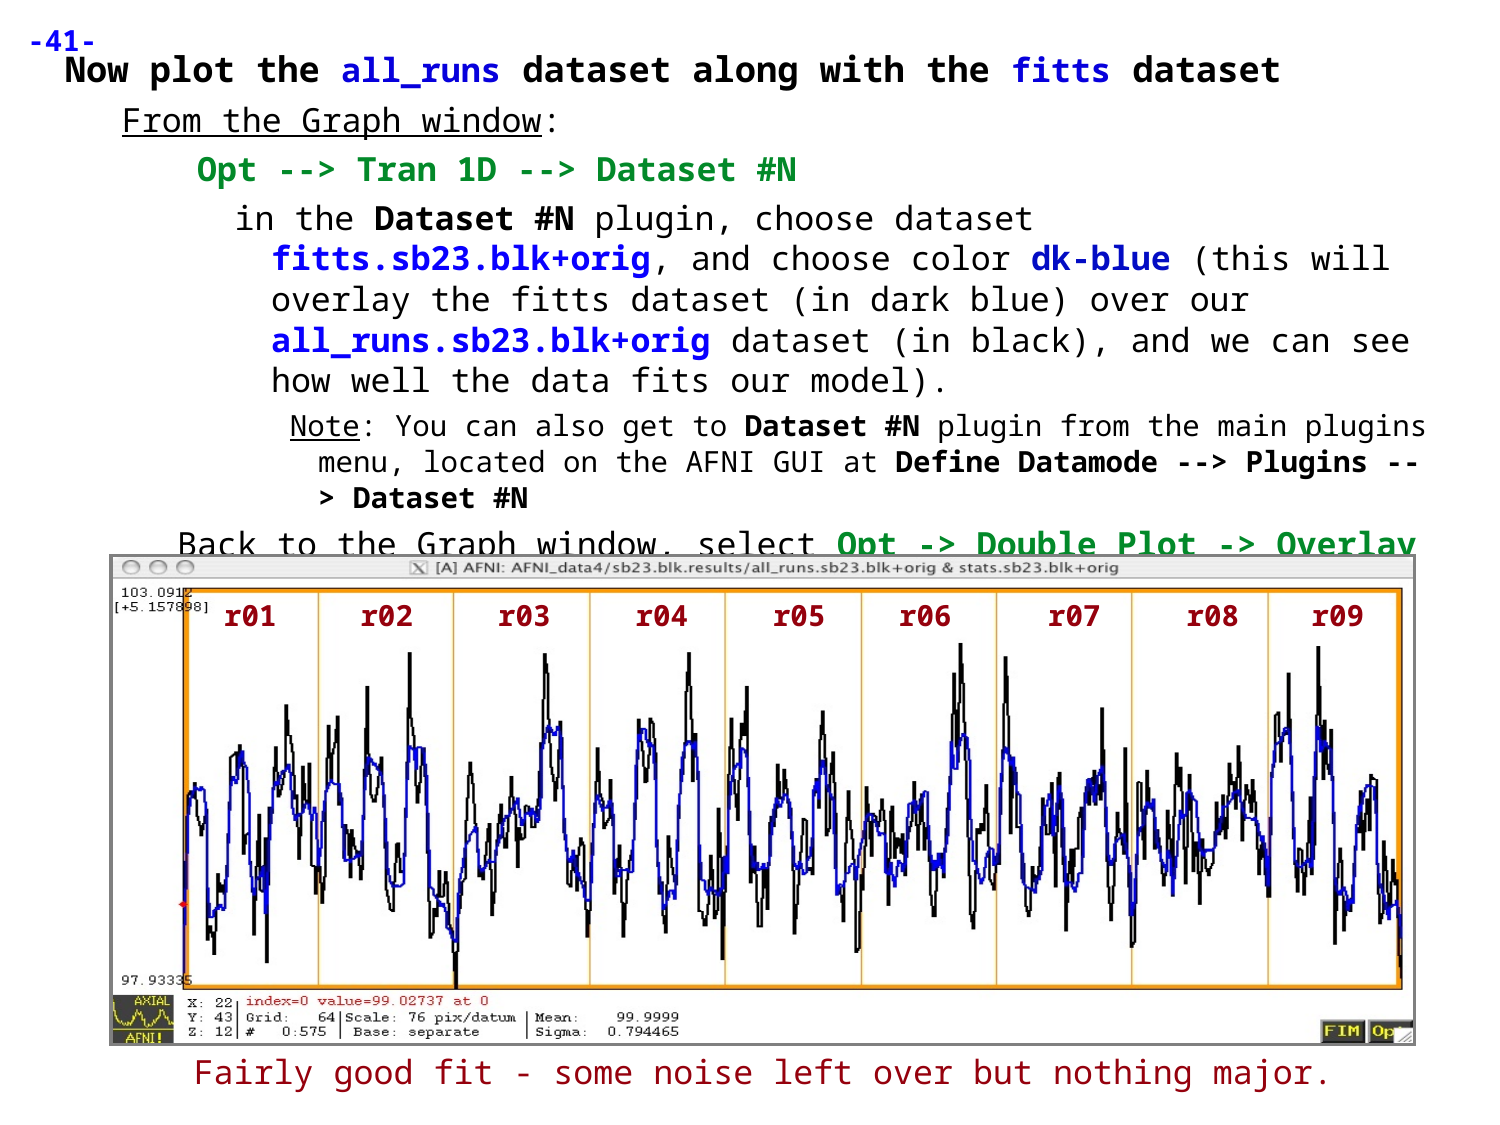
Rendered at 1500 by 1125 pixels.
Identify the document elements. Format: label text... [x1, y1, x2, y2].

text_box r04 [620, 587, 703, 643]
text_box r03 [483, 587, 566, 643]
list Now plot the all_runs dataset along with the fitts dataset From the Graph window: Opt --> Tran 1D --> Dataset #N in the Dataset #N plugin, choose dataset fitts.sb23.blk+orig, and choose color dk-blue (this will overlay the fitts dataset (in dark blue) over our all_runs.sb23.blk+orig dataset (in black), and we can see how well the data fits our model). Note: You can also get to Dataset #N plugin from the main plugins menu, located on the AFNI GUI at Define Datamode --> Plugins --> Dataset #N Back to the Graph window, select Opt -> Double Plot -> Overlay In order to see the fitts overlay even better, let’s make the dark blue line thicker, by selecting Opt --> Colors, Etc. --> Dplot: Use Thick Lines [50, 39, 1450, 576]
text_box r02 [345, 587, 428, 643]
text_box r06 [884, 587, 967, 643]
text_box r08 [1171, 587, 1255, 643]
text_box r01 [209, 587, 292, 643]
picture [112, 556, 1413, 1043]
text_box r09 [1296, 587, 1379, 643]
text_box Fairly good fit - some noise left over but nothing major. [178, 1046, 1349, 1103]
text_box r07 [1033, 587, 1116, 643]
text_box r05 [758, 587, 841, 643]
